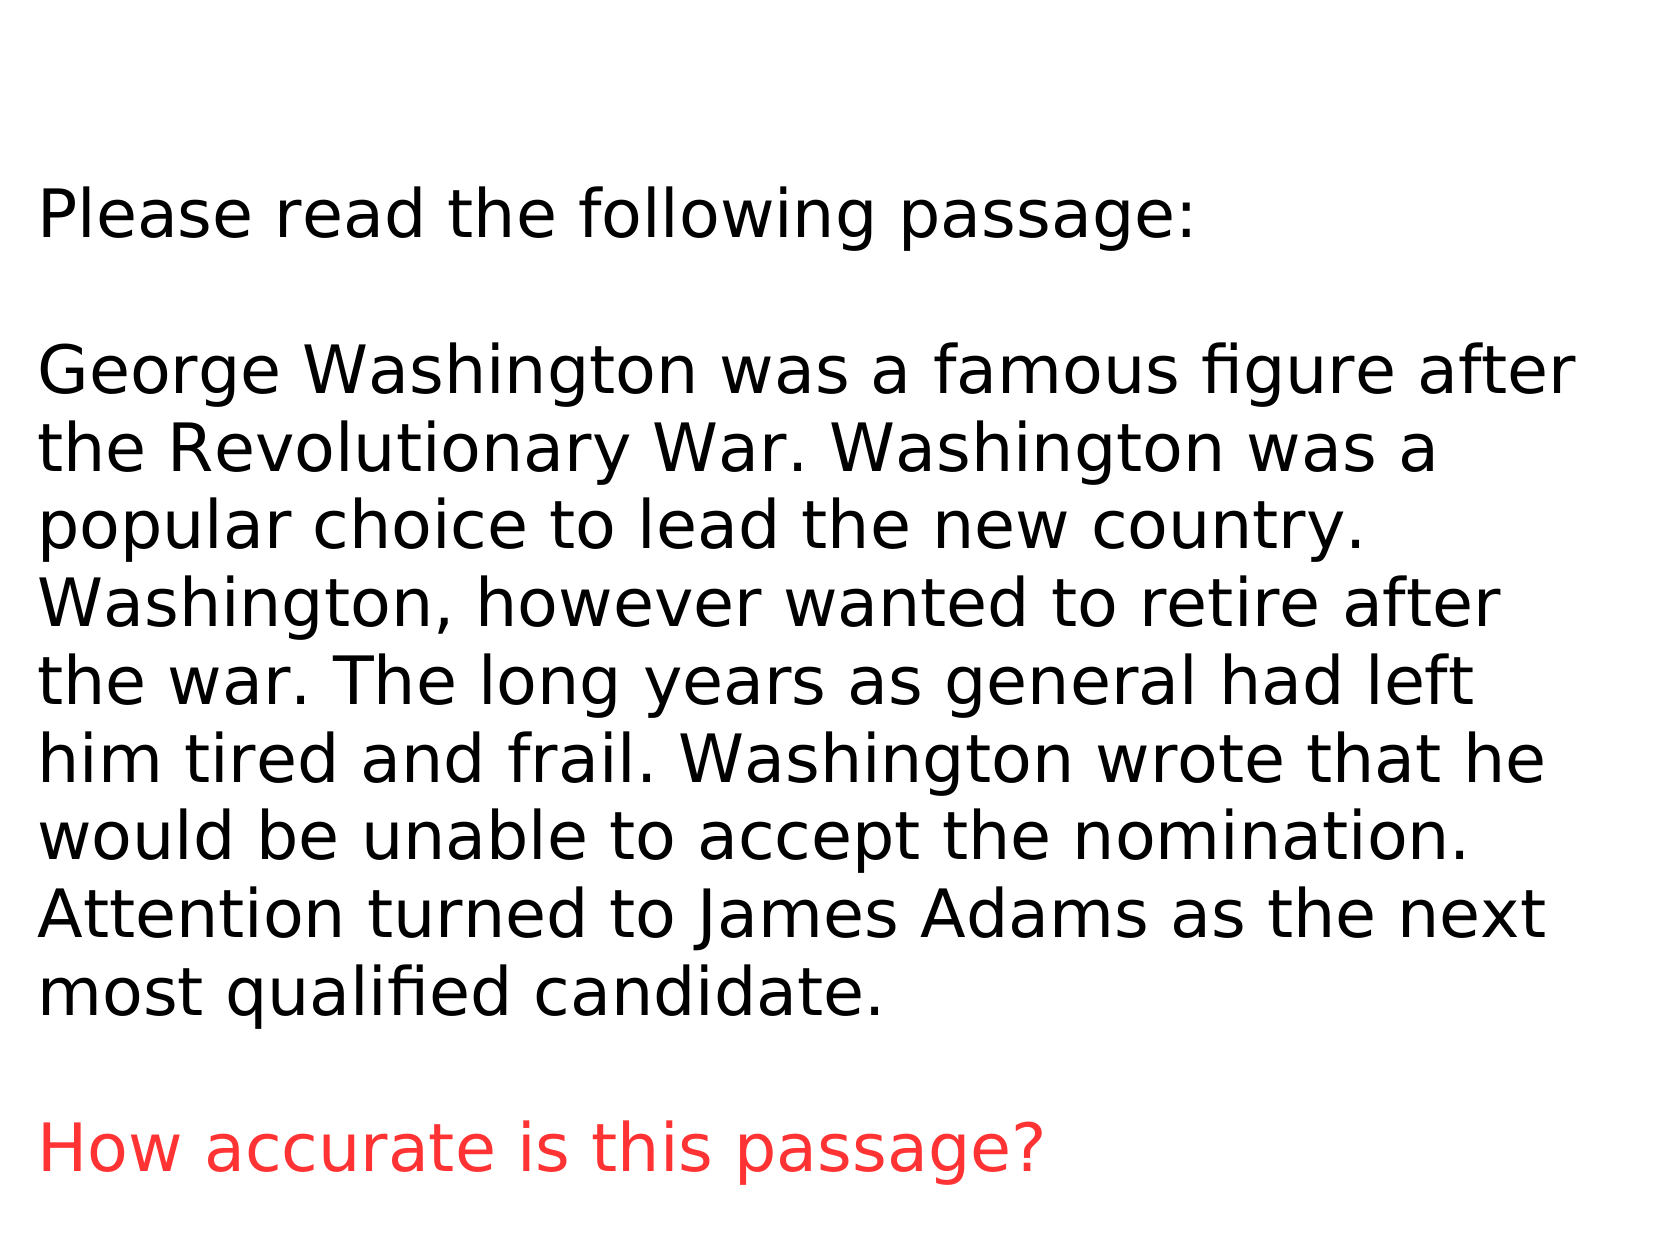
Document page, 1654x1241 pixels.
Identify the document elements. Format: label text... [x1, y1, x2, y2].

subtitle Please read the following passage: George Washington was a famous figure after the Revolutionary War. Washington was a popular choice to lead the new country. Washington, however wanted to retire after the war. The long years as general had left him tired and frail. Washington wrote that he would be unable to accept the nomination. Attention turned to James Adams as the next most qualified candidate. How accurate is this passage? [37, 20, 1595, 1187]
